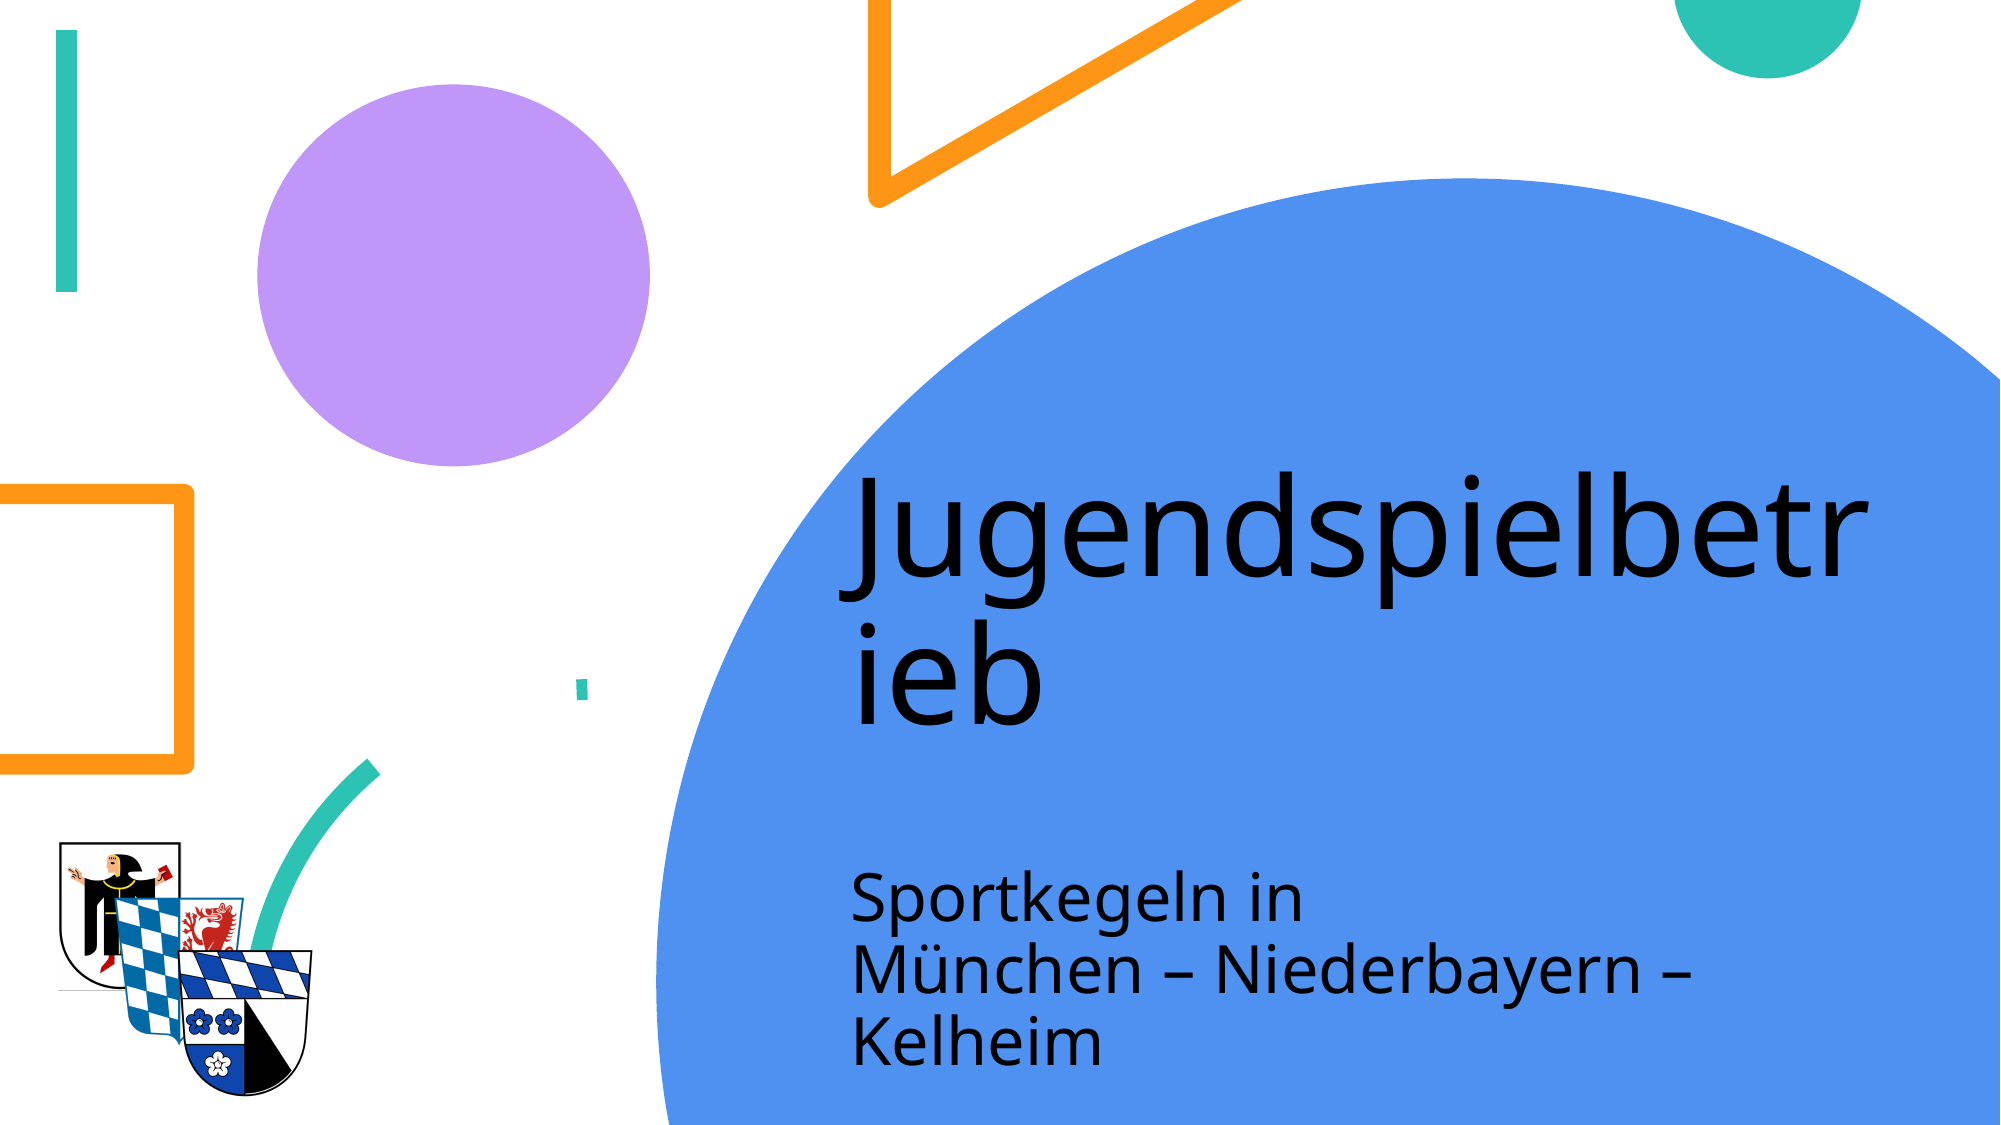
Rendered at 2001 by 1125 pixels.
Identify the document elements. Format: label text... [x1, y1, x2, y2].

subtitle Sportkegeln in München – Niederbayern – Kelheim [835, 856, 1917, 1073]
picture [58, 841, 314, 1097]
title Jugendspielbetrieb [835, 450, 1917, 842]
